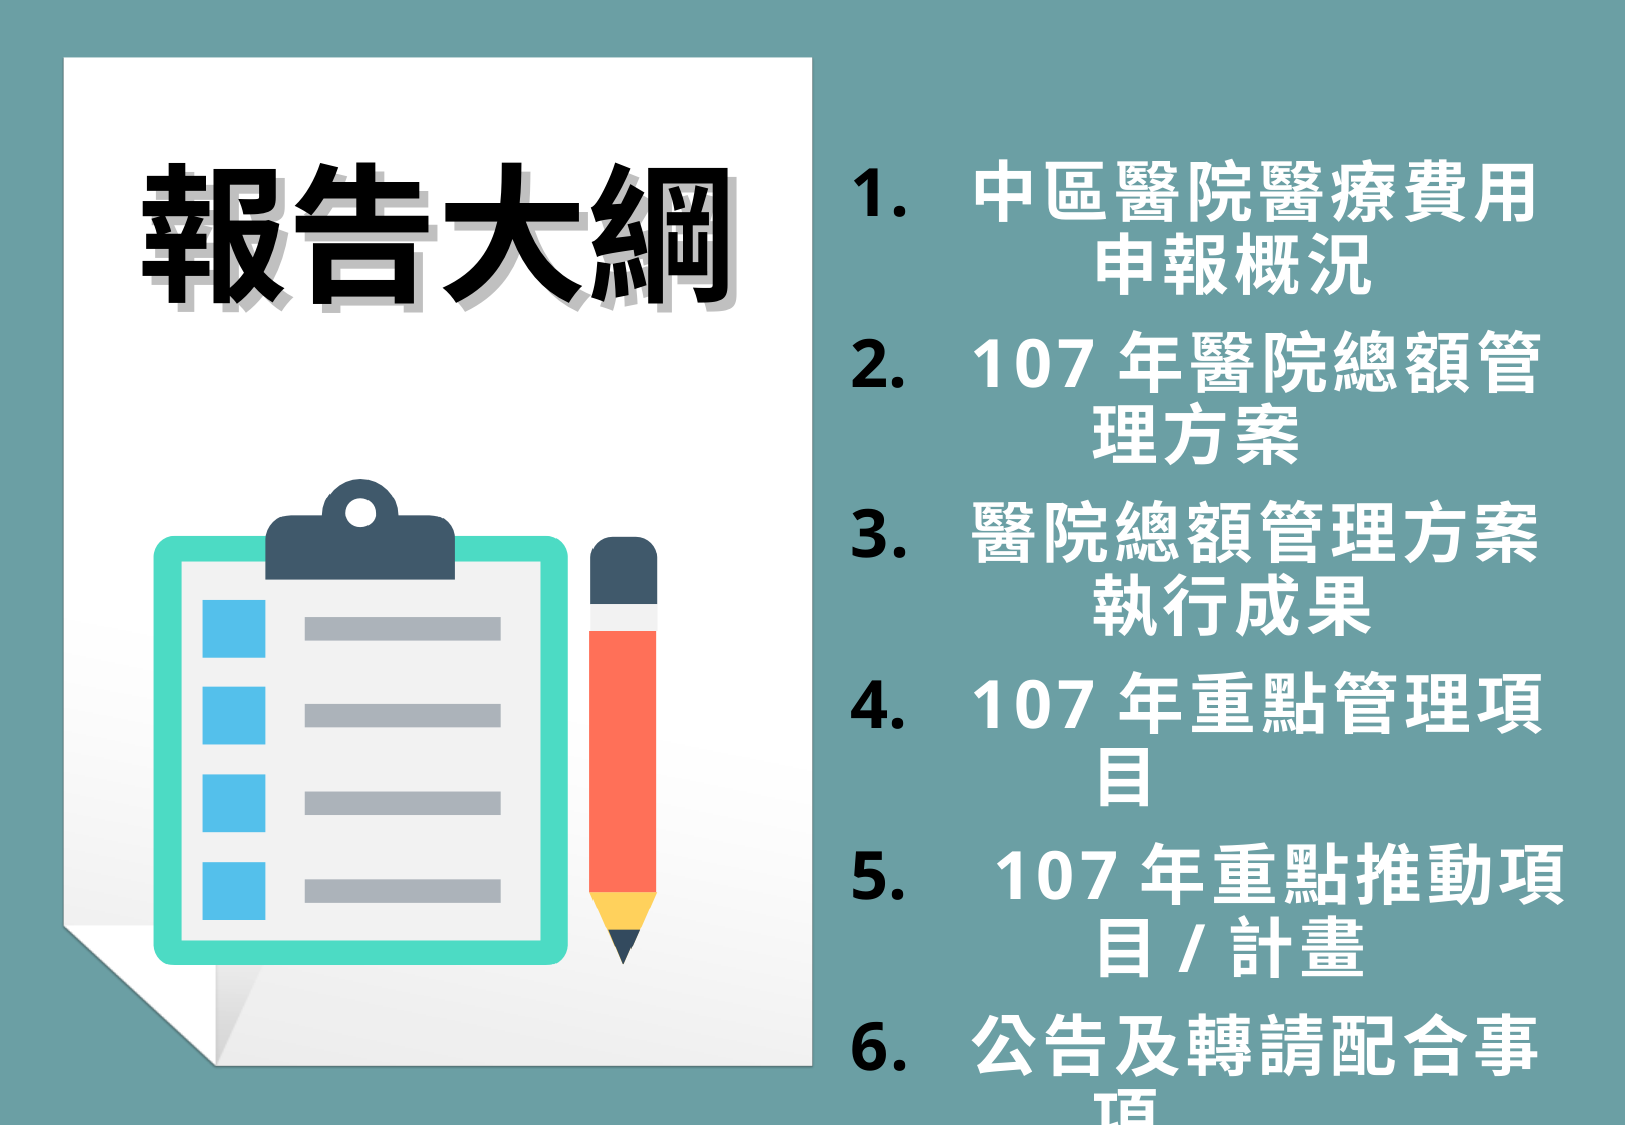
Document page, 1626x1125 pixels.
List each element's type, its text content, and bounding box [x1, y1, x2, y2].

title 報告大綱 [121, 103, 753, 358]
text_box 中區醫院醫療費用申報概況 107年醫院總額管理方案 醫院總額管理方案執行成果 107年重點管理項目 107年重點推動項目/計畫 公告及轉請配合事項 [809, 149, 1623, 1125]
picture [0, 0, 1625, 1125]
